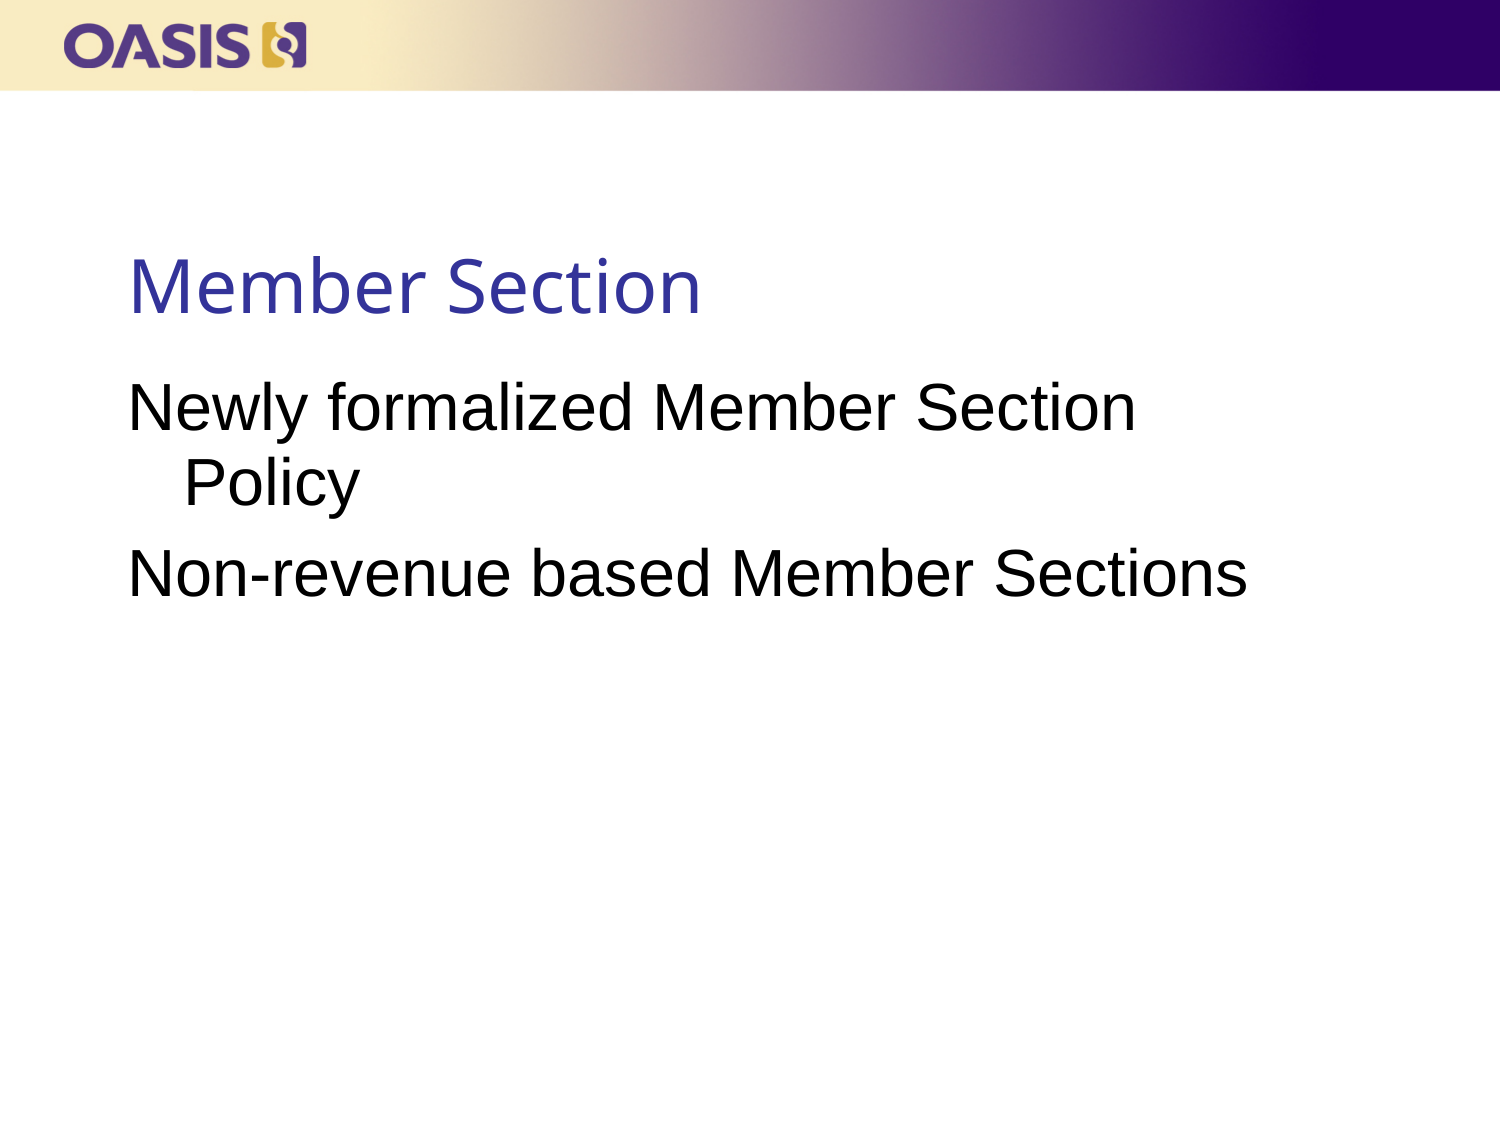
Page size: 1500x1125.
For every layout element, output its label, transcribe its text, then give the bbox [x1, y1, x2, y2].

list Newly formalized Member Section Policy Non-revenue based Member Sections [112, 362, 1288, 1047]
title Member Section [112, 149, 1263, 338]
picture [0, 0, 1500, 1125]
